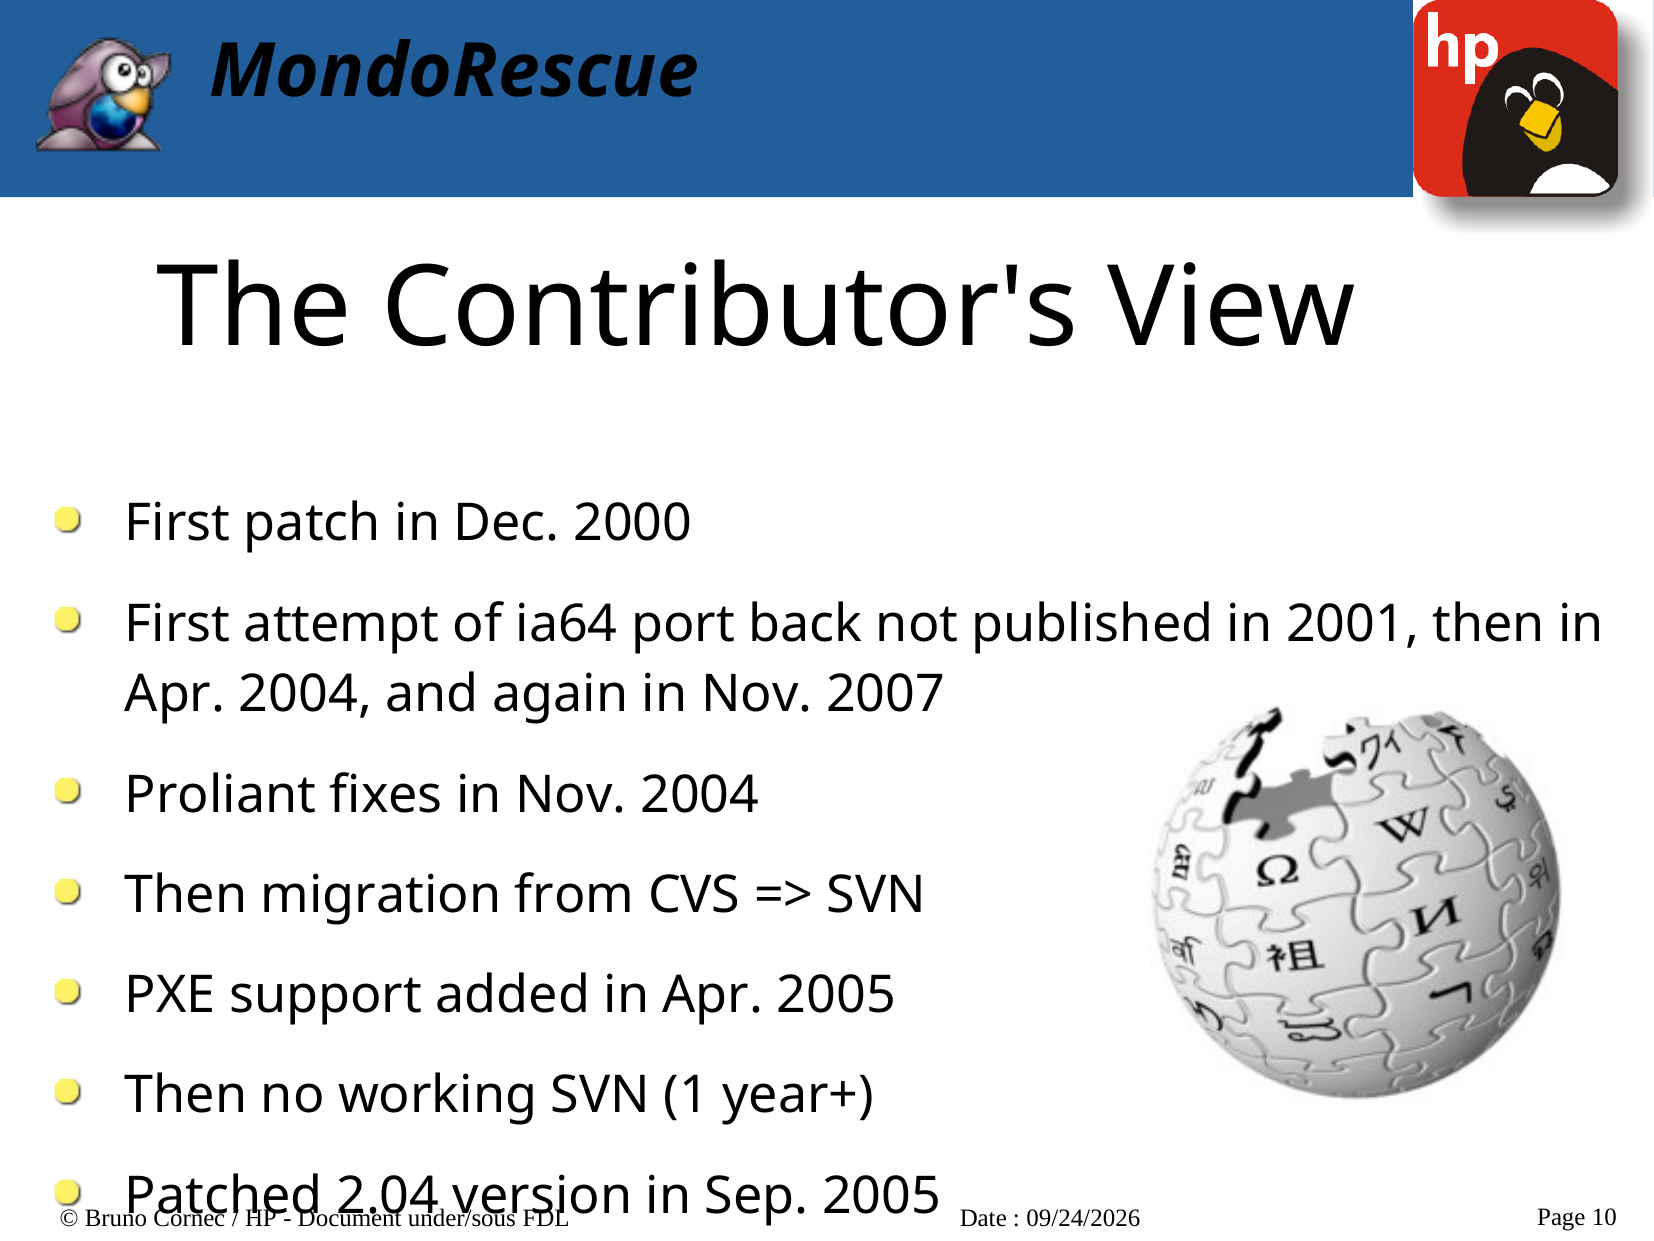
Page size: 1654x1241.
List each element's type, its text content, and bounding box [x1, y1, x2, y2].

picture [53, 1178, 84, 1209]
picture [1413, 0, 1654, 235]
picture [1148, 703, 1566, 1121]
list First patch in Dec. 2000 First attempt of ia64 port back not published in 2001, then in Apr. 2004, and again in Nov. 2007 Proliant fixes in Nov. 2004 Then migration from CVS => SVN PXE support added in Apr. 2005 Then no working SVN (1 year+) Patched 2.04 version in Sep. 2005 [42, 485, 1606, 1149]
text_box The Contributor's View [156, 225, 1405, 365]
picture [0, 0, 211, 199]
